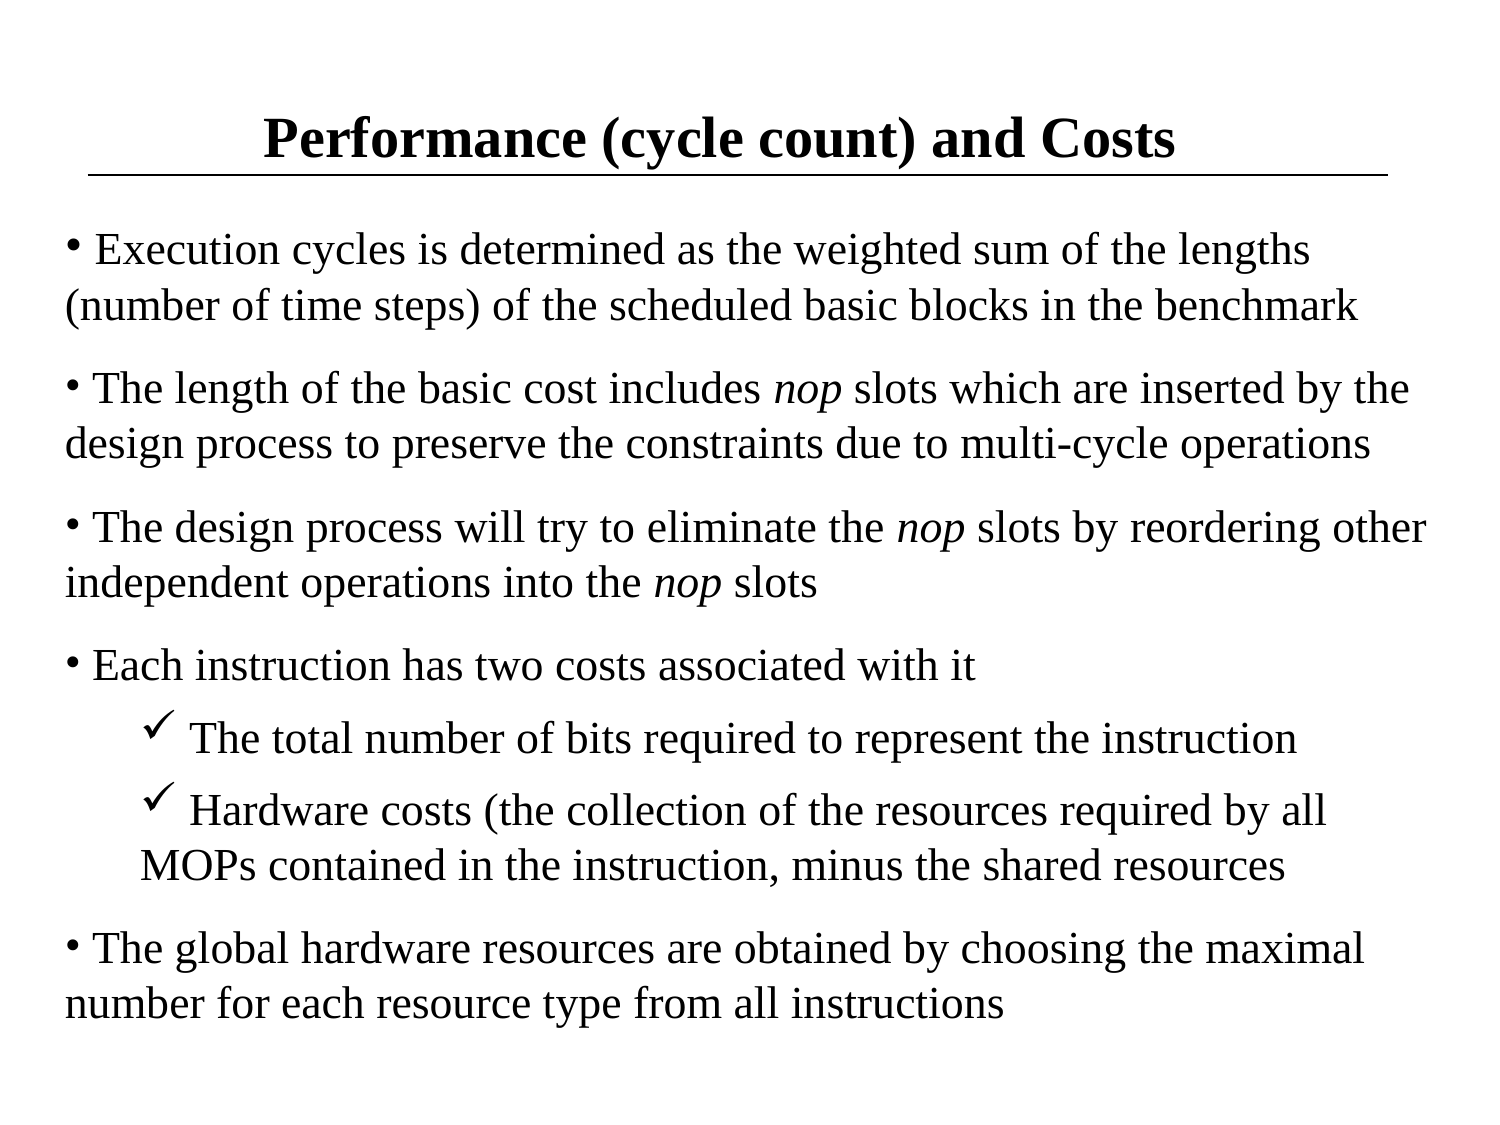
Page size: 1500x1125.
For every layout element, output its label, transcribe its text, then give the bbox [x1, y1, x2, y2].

title Performance (cycle count) and Costs [112, 90, 1329, 174]
text_box Execution cycles is determined as the weighted sum of the lengths (number of time steps) of the scheduled basic blocks in the benchmark The length of the basic cost includes nop slots which are inserted by the design process to preserve the constraints due to multi-cycle operations The design process will try to eliminate the nop slots by reordering other independent operations into the nop slots Each instruction has two costs associated with it The total number of bits required to represent the instruction Hardware costs (the collection of the resources required by all MOPs contained in the instruction, minus the shared resources The global hardware resources are obtained by choosing the maximal number for each resource type from all instructions [49, 212, 1471, 1030]
